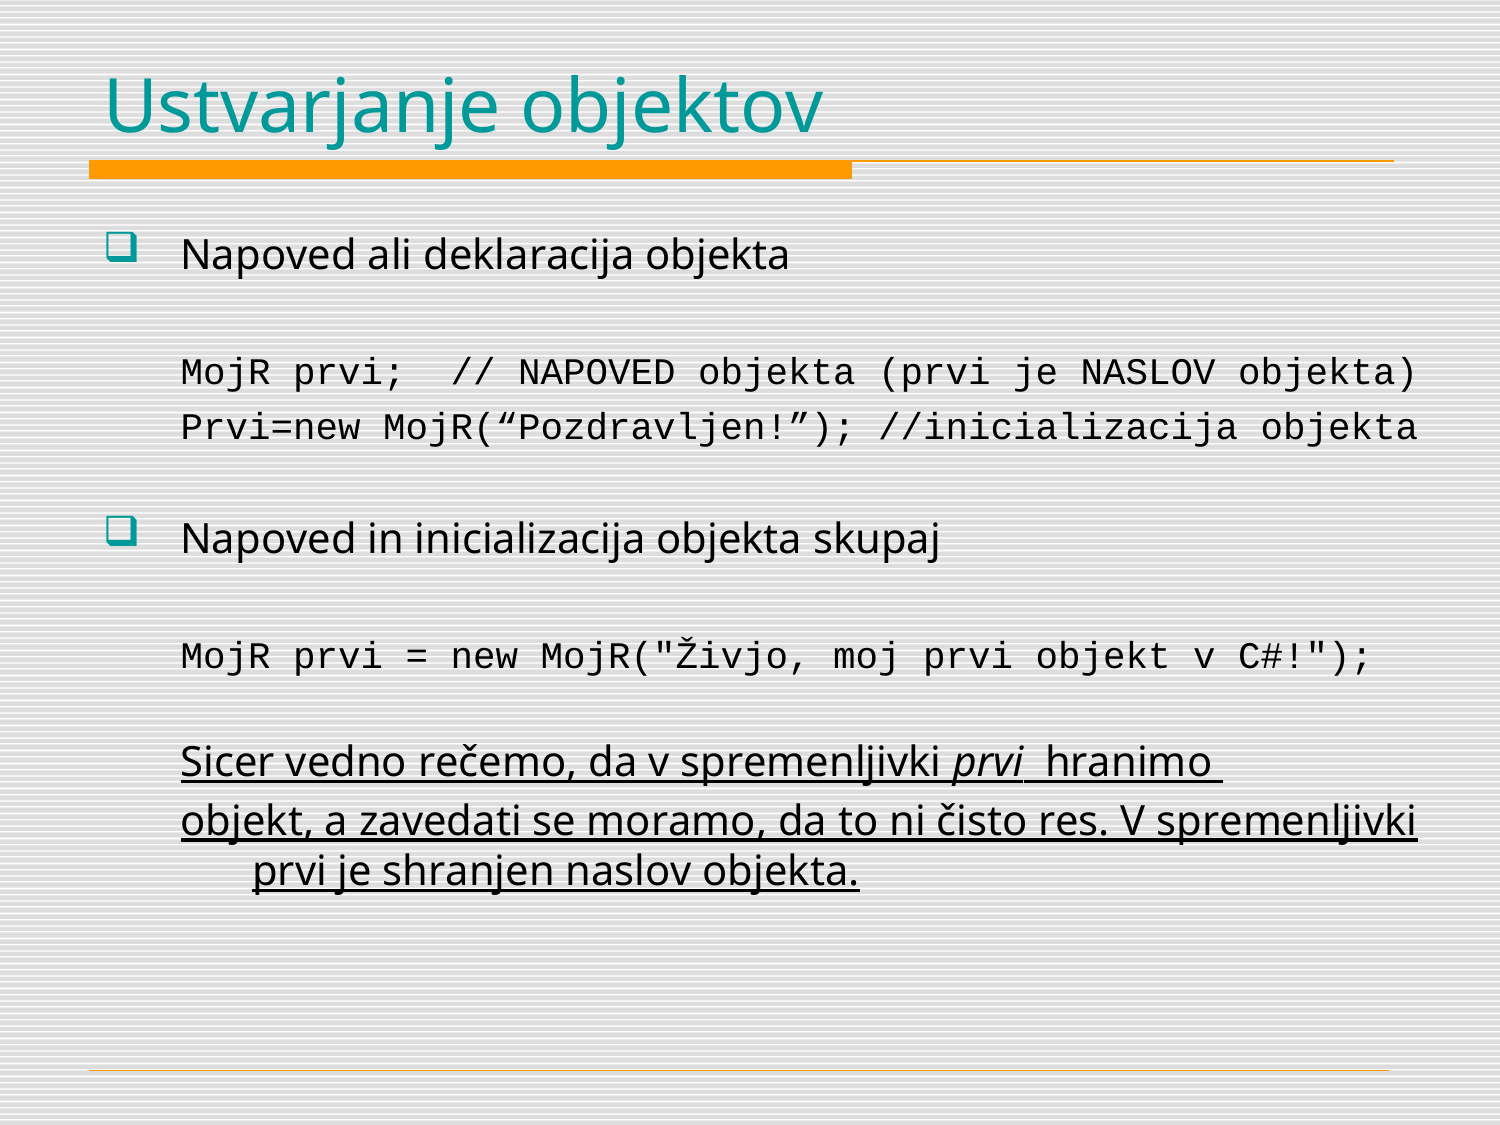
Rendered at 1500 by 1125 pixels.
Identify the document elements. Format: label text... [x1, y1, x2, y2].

title Ustvarjanje objektov [88, 42, 1401, 155]
list Napoved ali deklaracija objekta MojR prvi; // NAPOVED objekta (prvi je NASLOV objekta) Prvi=new MojR(“Pozdravljen!”); //inicializacija objekta Napoved in inicializacija objekta skupaj MojR prvi = new MojR("Živjo, moj prvi objekt v C#!"); Sicer vedno rečemo, da v spremenljivki prvi hranimo objekt, a zavedati se moramo, da to ni čisto res. V spremenljivki prvi je shranjen naslov objekta. [88, 220, 1483, 1059]
picture [0, 0, 1500, 1125]
